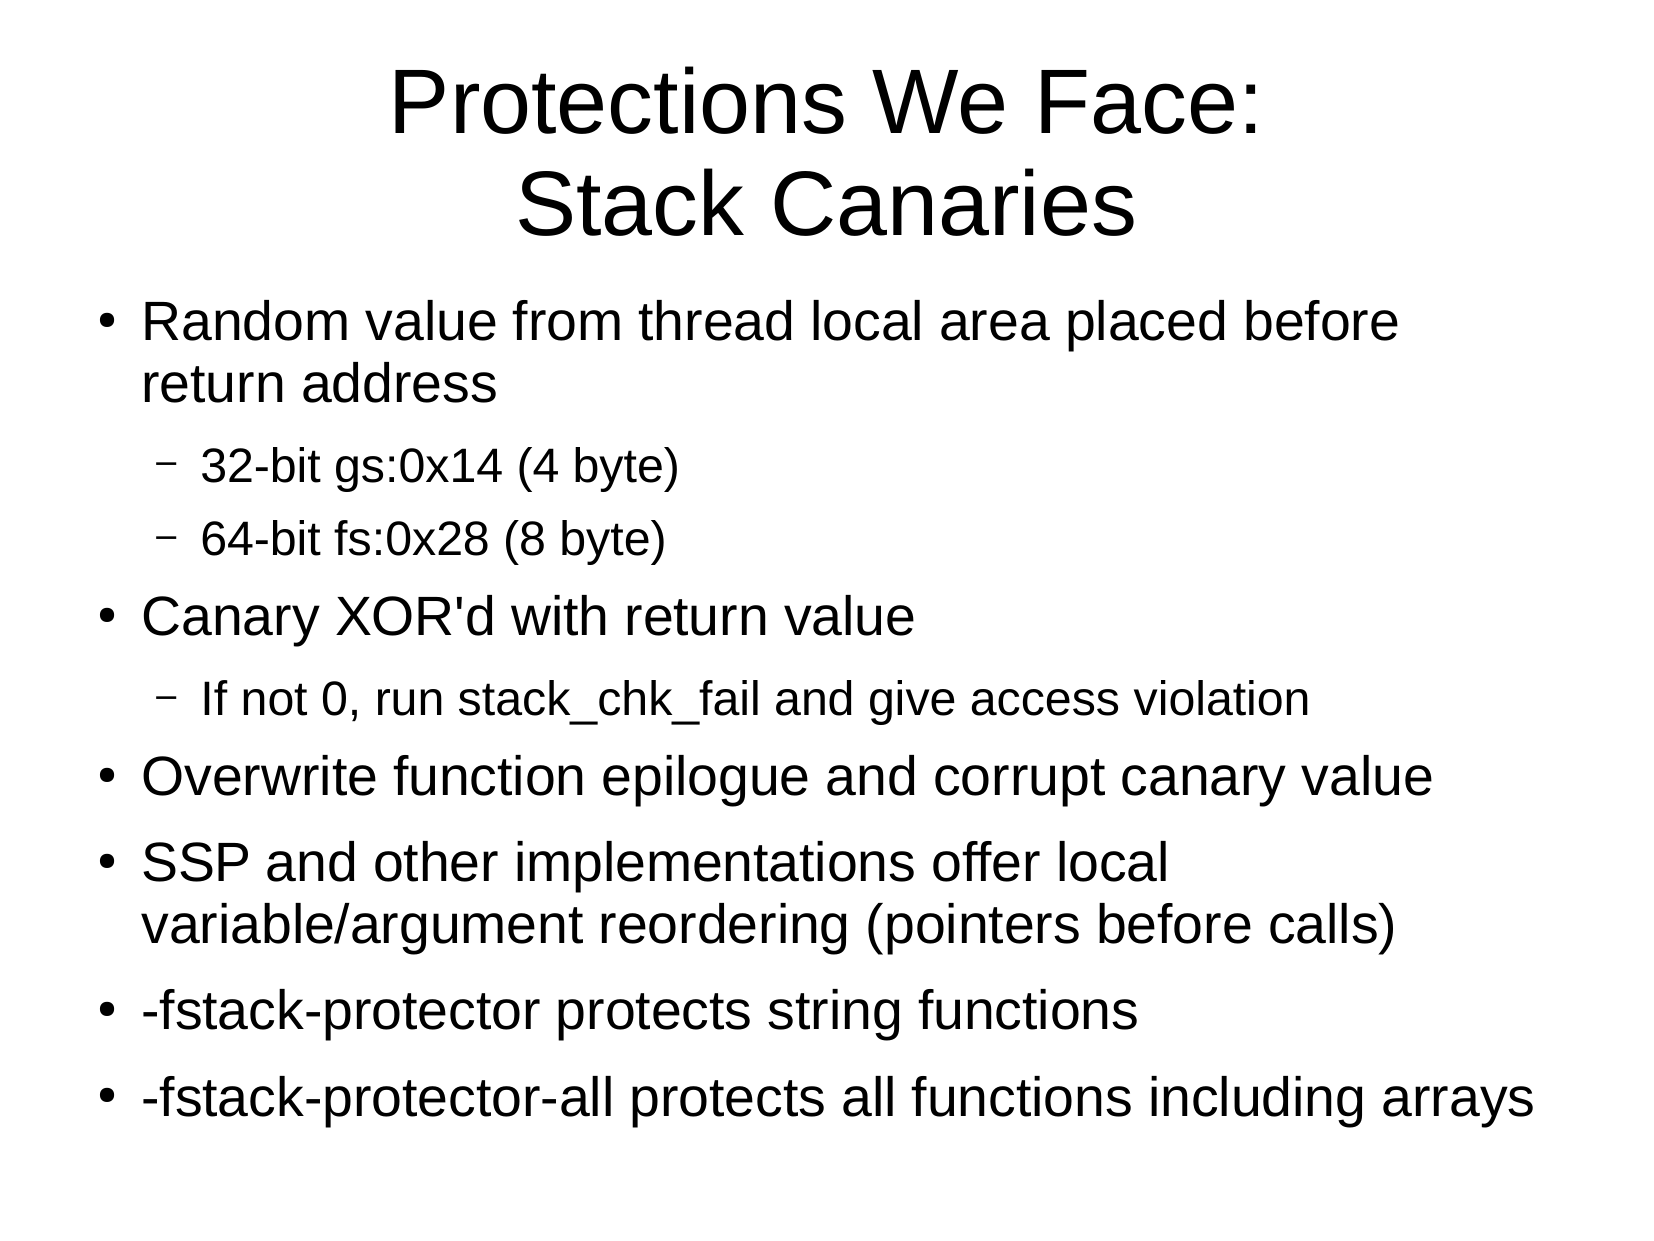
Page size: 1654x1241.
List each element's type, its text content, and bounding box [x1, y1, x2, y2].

list Random value from thread local area placed before return address 32-bit gs:0x14 (4 byte) 64-bit fs:0x28 (8 byte) Canary XOR'd with return value If not 0, run stack_chk_fail and give access violation Overwrite function epilogue and corrupt canary value SSP and other implementations offer local variable/argument reordering (pointers before calls) -fstack-protector protects string functions -fstack-protector-all protects all functions including arrays [82, 290, 1538, 1201]
title Protections We Face: Stack Canaries [82, 49, 1571, 257]
